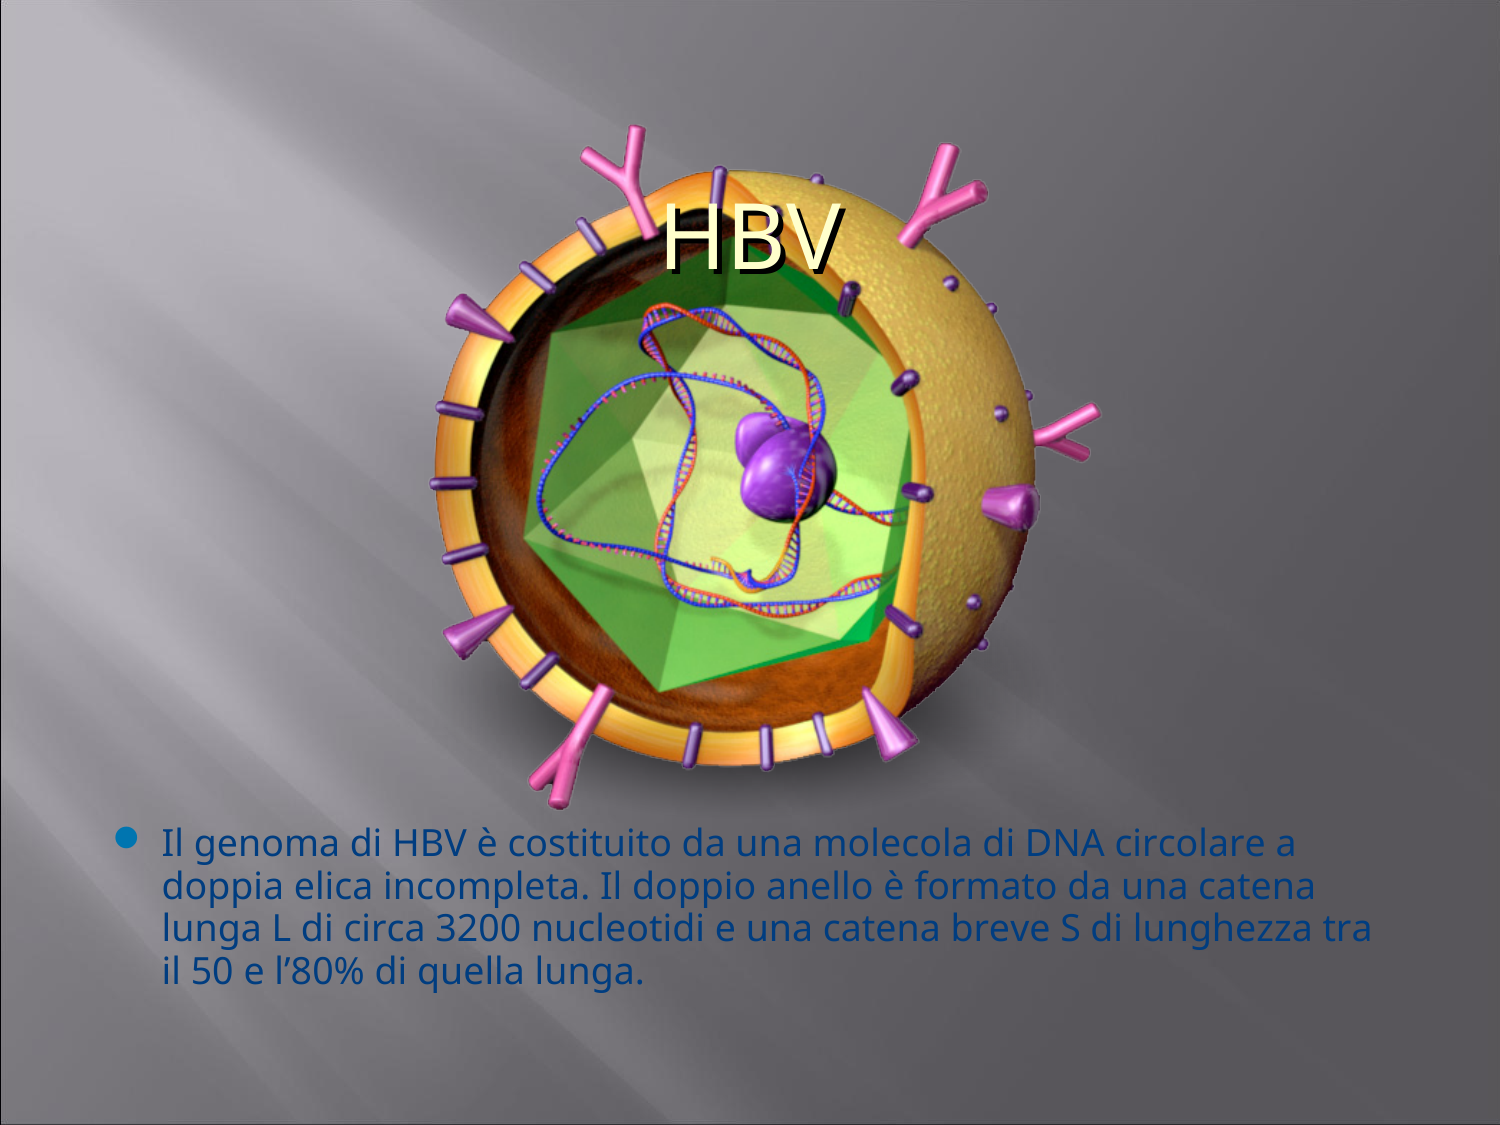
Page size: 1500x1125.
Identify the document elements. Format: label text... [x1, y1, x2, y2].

text_box Il genoma di HBV è costituito da una molecola di DNA circolare a doppia elica incompleta. Il doppio anello è formato da una catena lunga L di circa 3200 nucleotidi e una catena breve S di lunghezza tra il 50 e l’80% di quella lunga. [112, 822, 1388, 994]
picture [0, 0, 1500, 1125]
text_box HBV [75, 62, 1426, 288]
